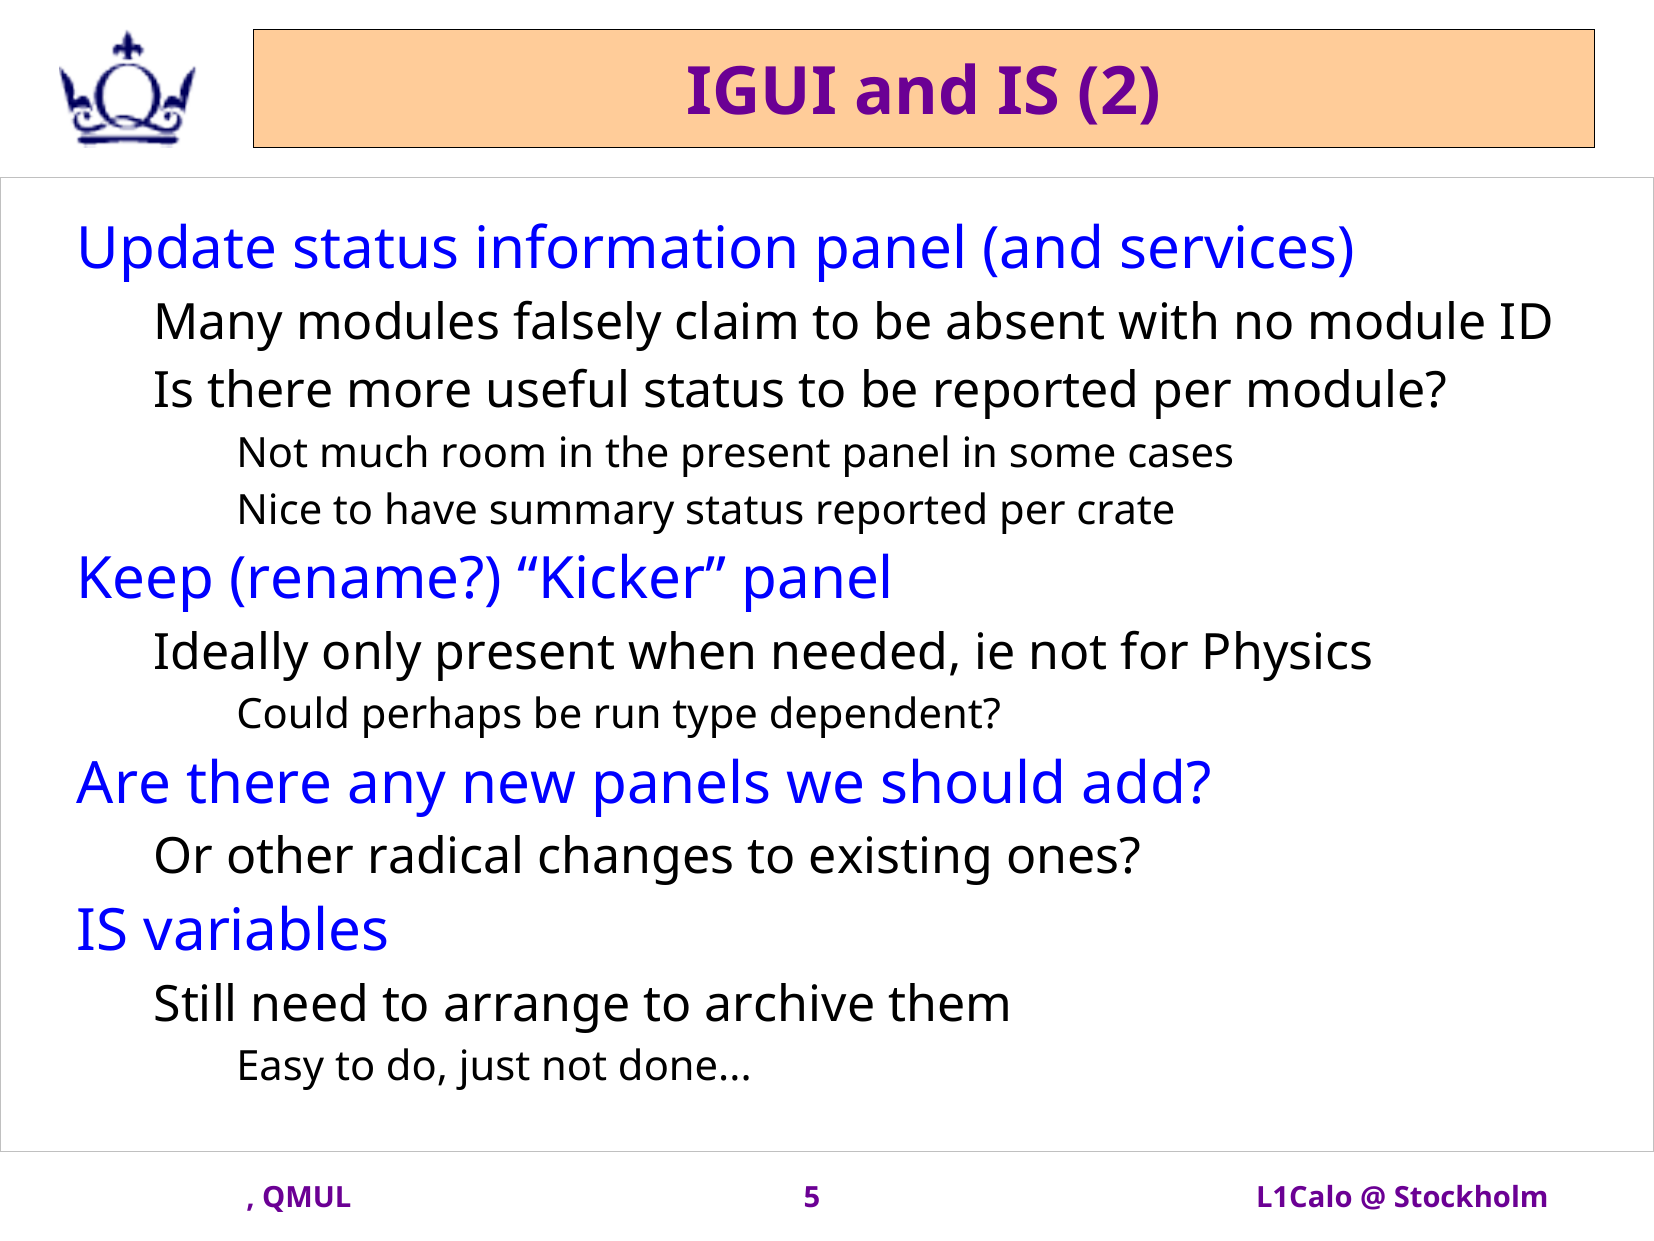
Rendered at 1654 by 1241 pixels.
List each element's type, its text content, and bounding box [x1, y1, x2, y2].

list Update status information panel (and services) Many modules falsely claim to be absent with no module ID Is there more useful status to be reported per module? Not much room in the present panel in some cases Nice to have summary status reported per crate Keep (rename?) “Kicker” panel Ideally only present when needed, ie not for Physics Could perhaps be run type dependent? Are there any new panels we should add? Or other radical changes to existing ones? IS variables Still need to arrange to archive them Easy to do, just not done... [59, 206, 1603, 1127]
picture [59, 29, 200, 148]
title IGUI and IS (2) [253, 29, 1595, 148]
